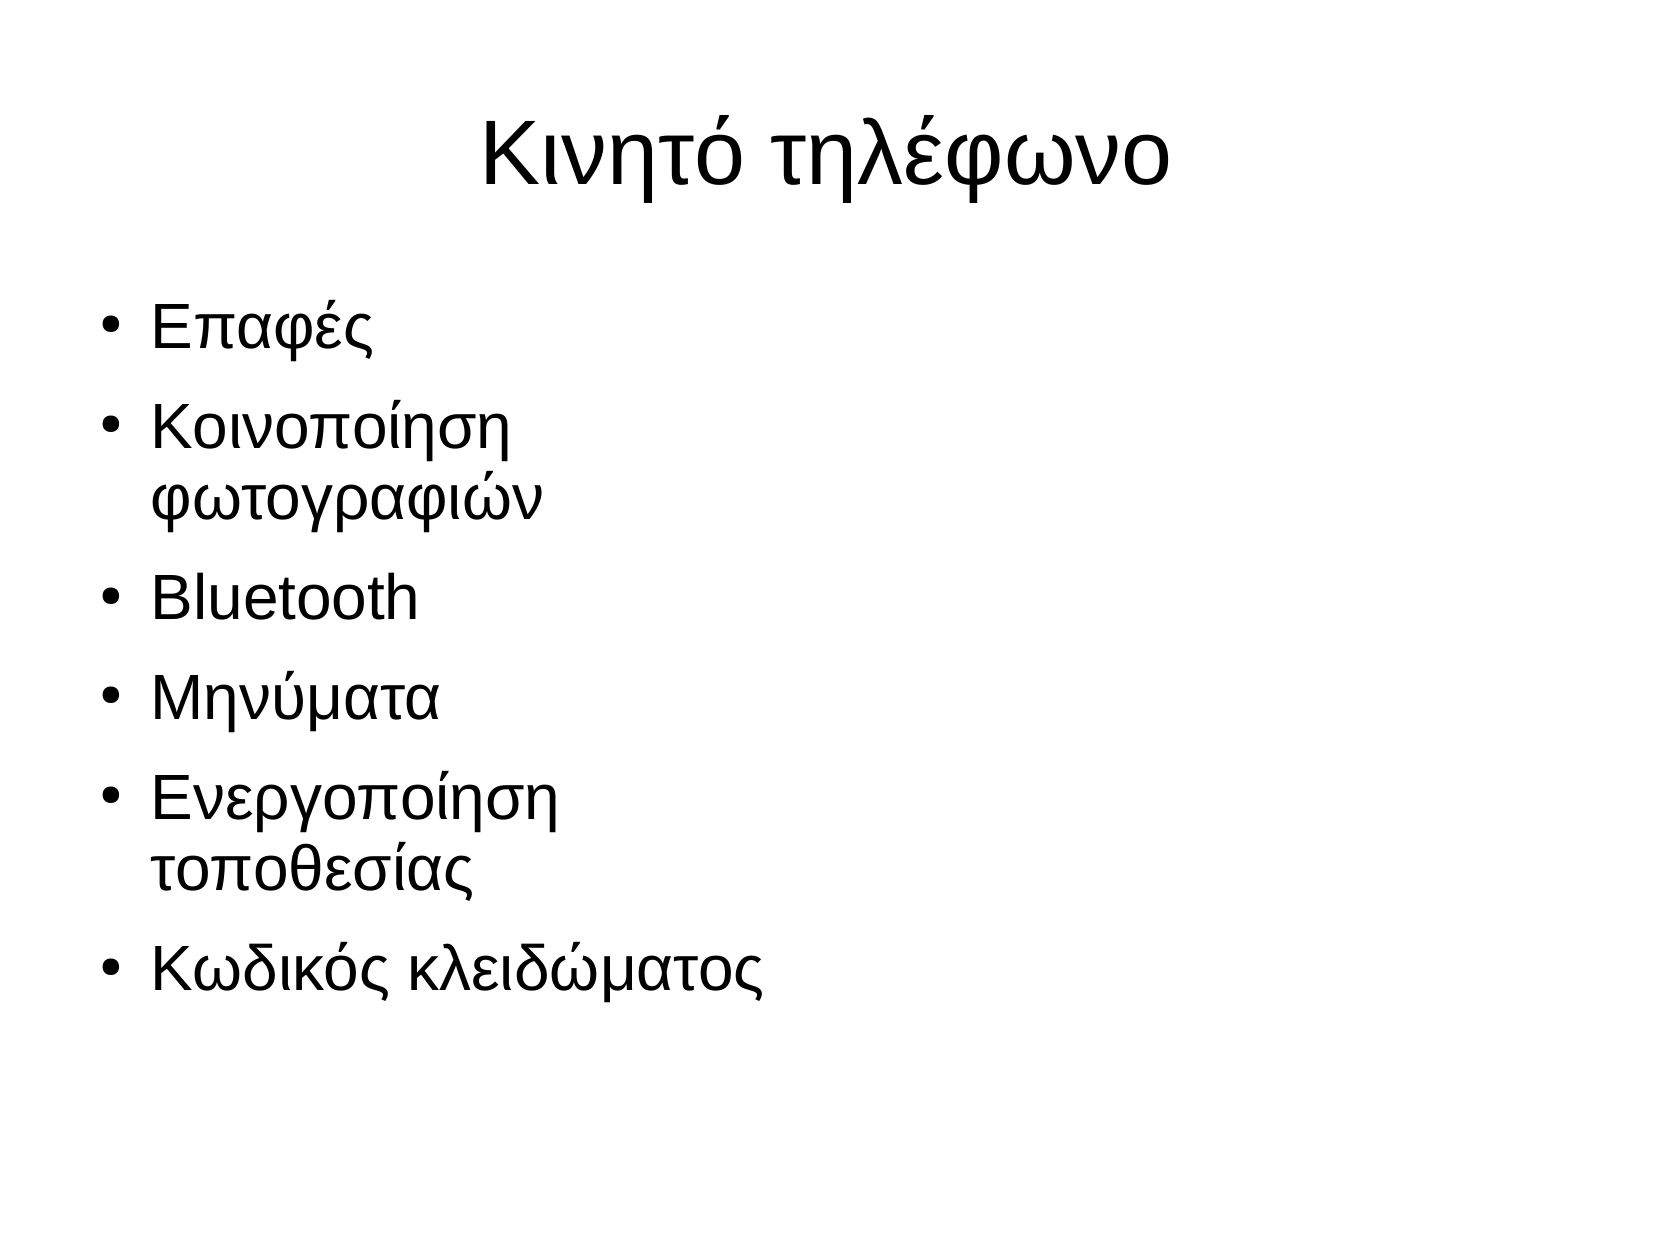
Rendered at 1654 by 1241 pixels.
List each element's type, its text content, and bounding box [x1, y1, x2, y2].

title Κινητό τηλέφωνο [82, 49, 1571, 257]
list Επαφές Κοινοποίηση φωτογραφιών Bluetooth Μηνύματα Ενεργοποίηση τοποθεσίας Κωδικός κλειδώματος [82, 290, 809, 1010]
